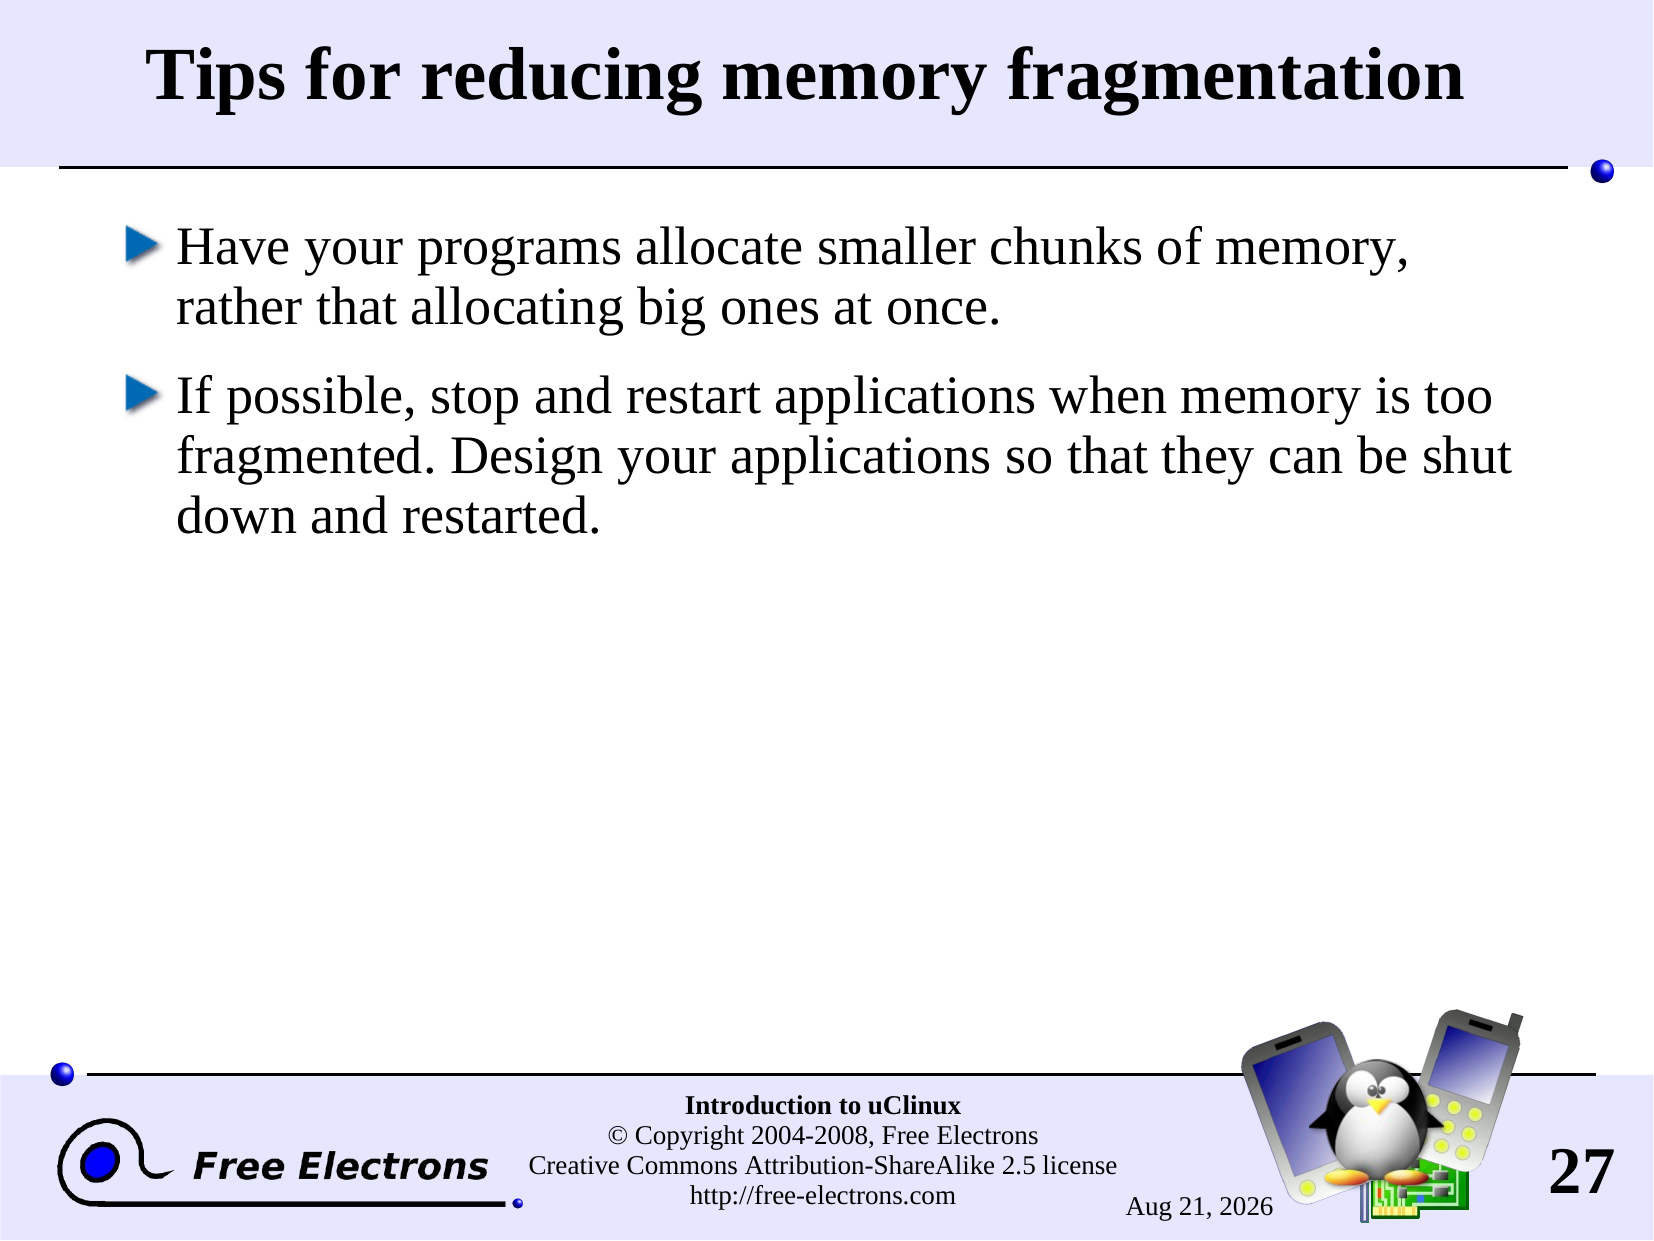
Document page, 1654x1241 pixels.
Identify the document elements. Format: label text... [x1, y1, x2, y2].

list Have your programs allocate smaller chunks of memory, rather that allocating big ones at once. If possible, stop and restart applications when memory is too fragmented. Design your applications so that they can be shut down and restarted. [105, 216, 1518, 1066]
title Tips for reducing memory fragmentation [60, 25, 1551, 124]
picture [50, 1107, 527, 1216]
picture [1231, 1007, 1538, 1241]
